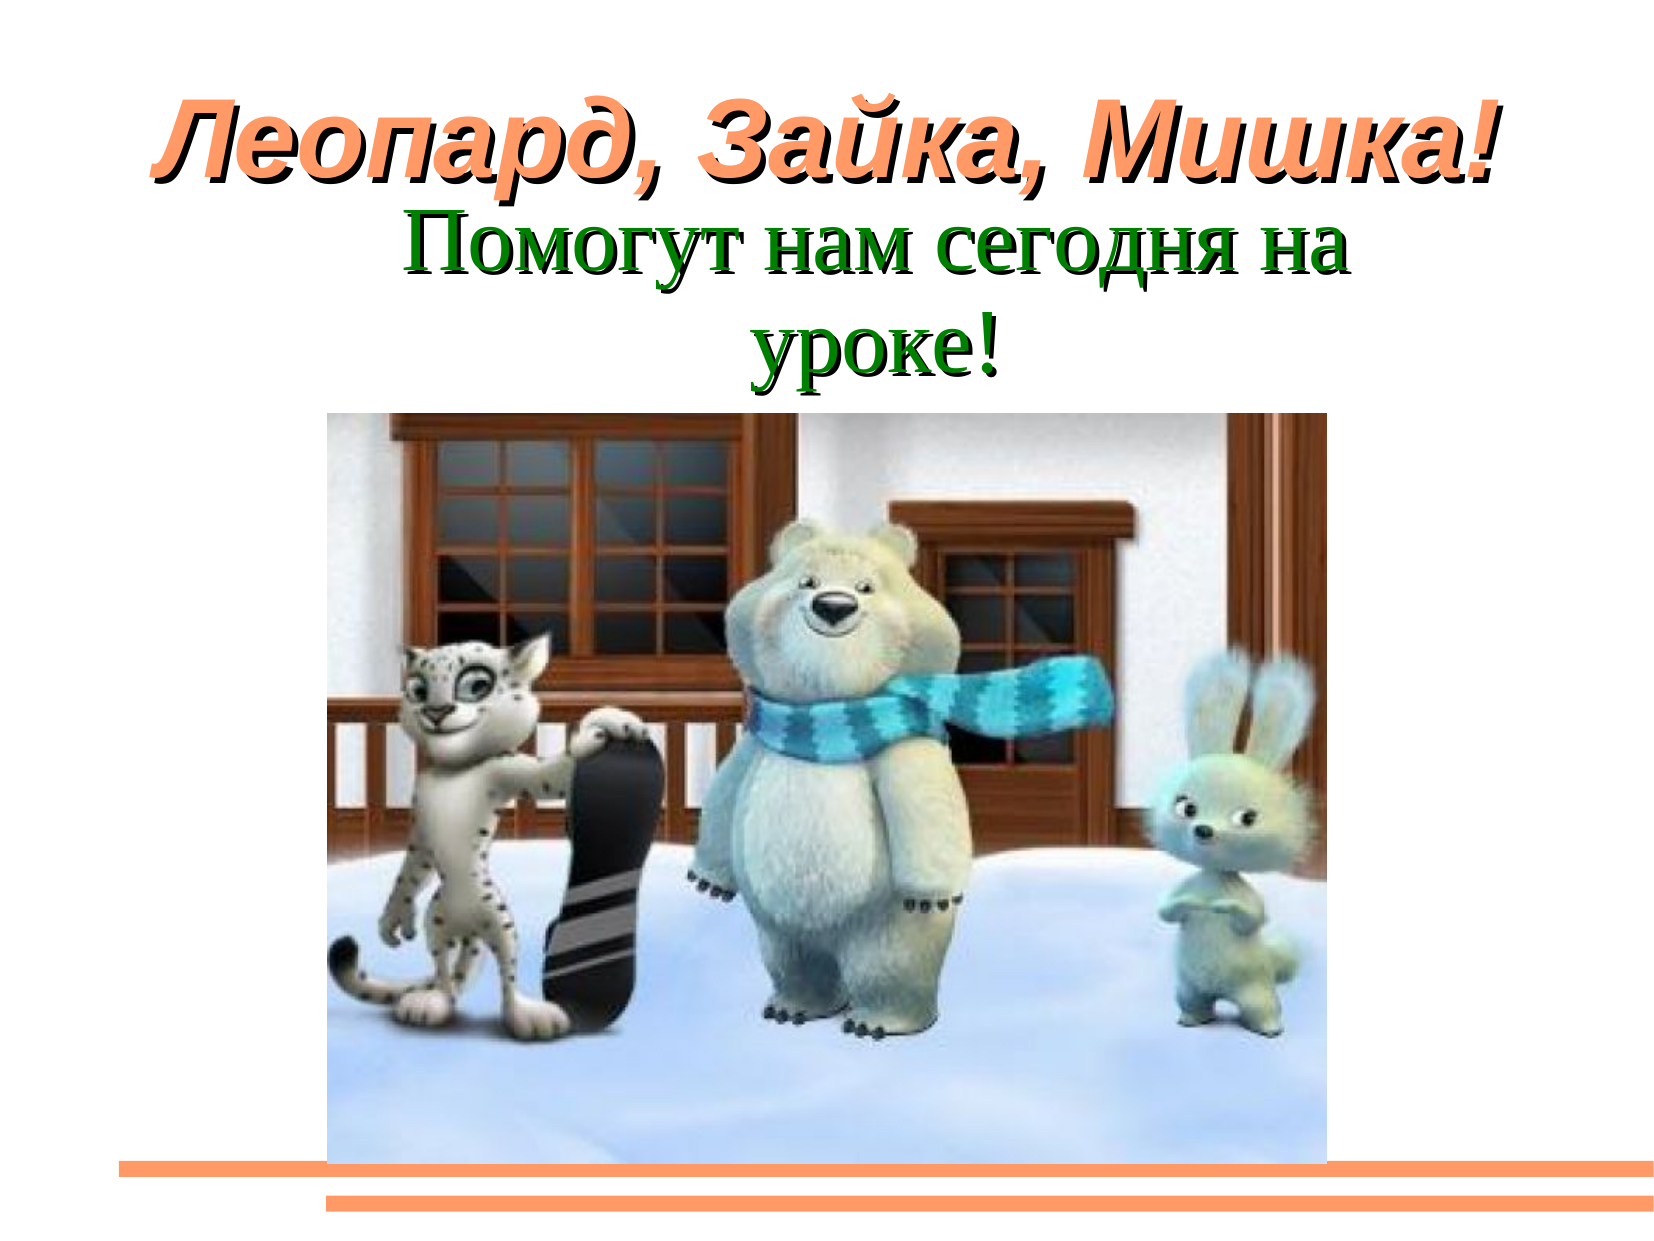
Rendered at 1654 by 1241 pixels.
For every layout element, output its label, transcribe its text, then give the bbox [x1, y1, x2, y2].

title Леопард, Зайка, Мишка! [123, 35, 1536, 243]
list Помогут нам сегодня на уроке! [295, 188, 1387, 967]
picture [327, 967, 1327, 1164]
